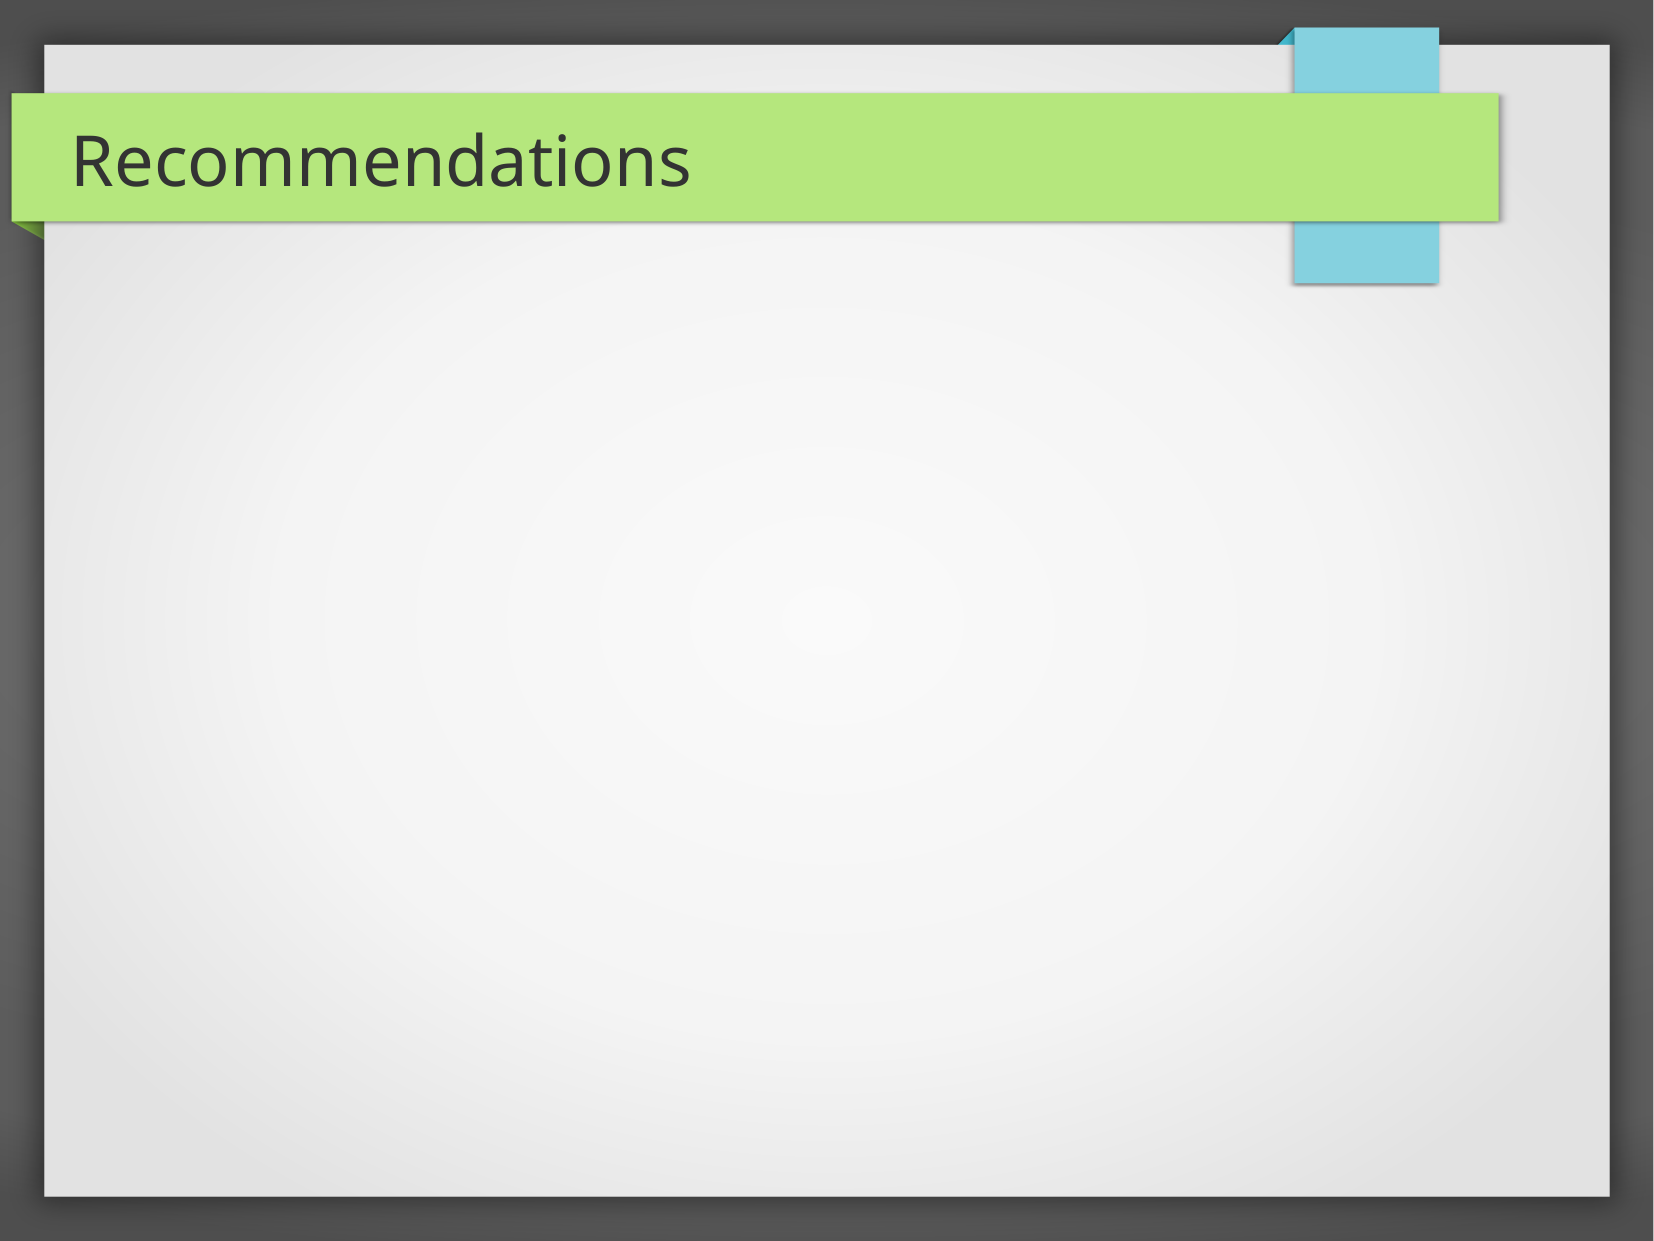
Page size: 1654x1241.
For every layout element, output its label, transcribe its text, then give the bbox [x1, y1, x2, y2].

picture [0, 0, 1654, 1241]
title Recommendations [70, 106, 1229, 213]
